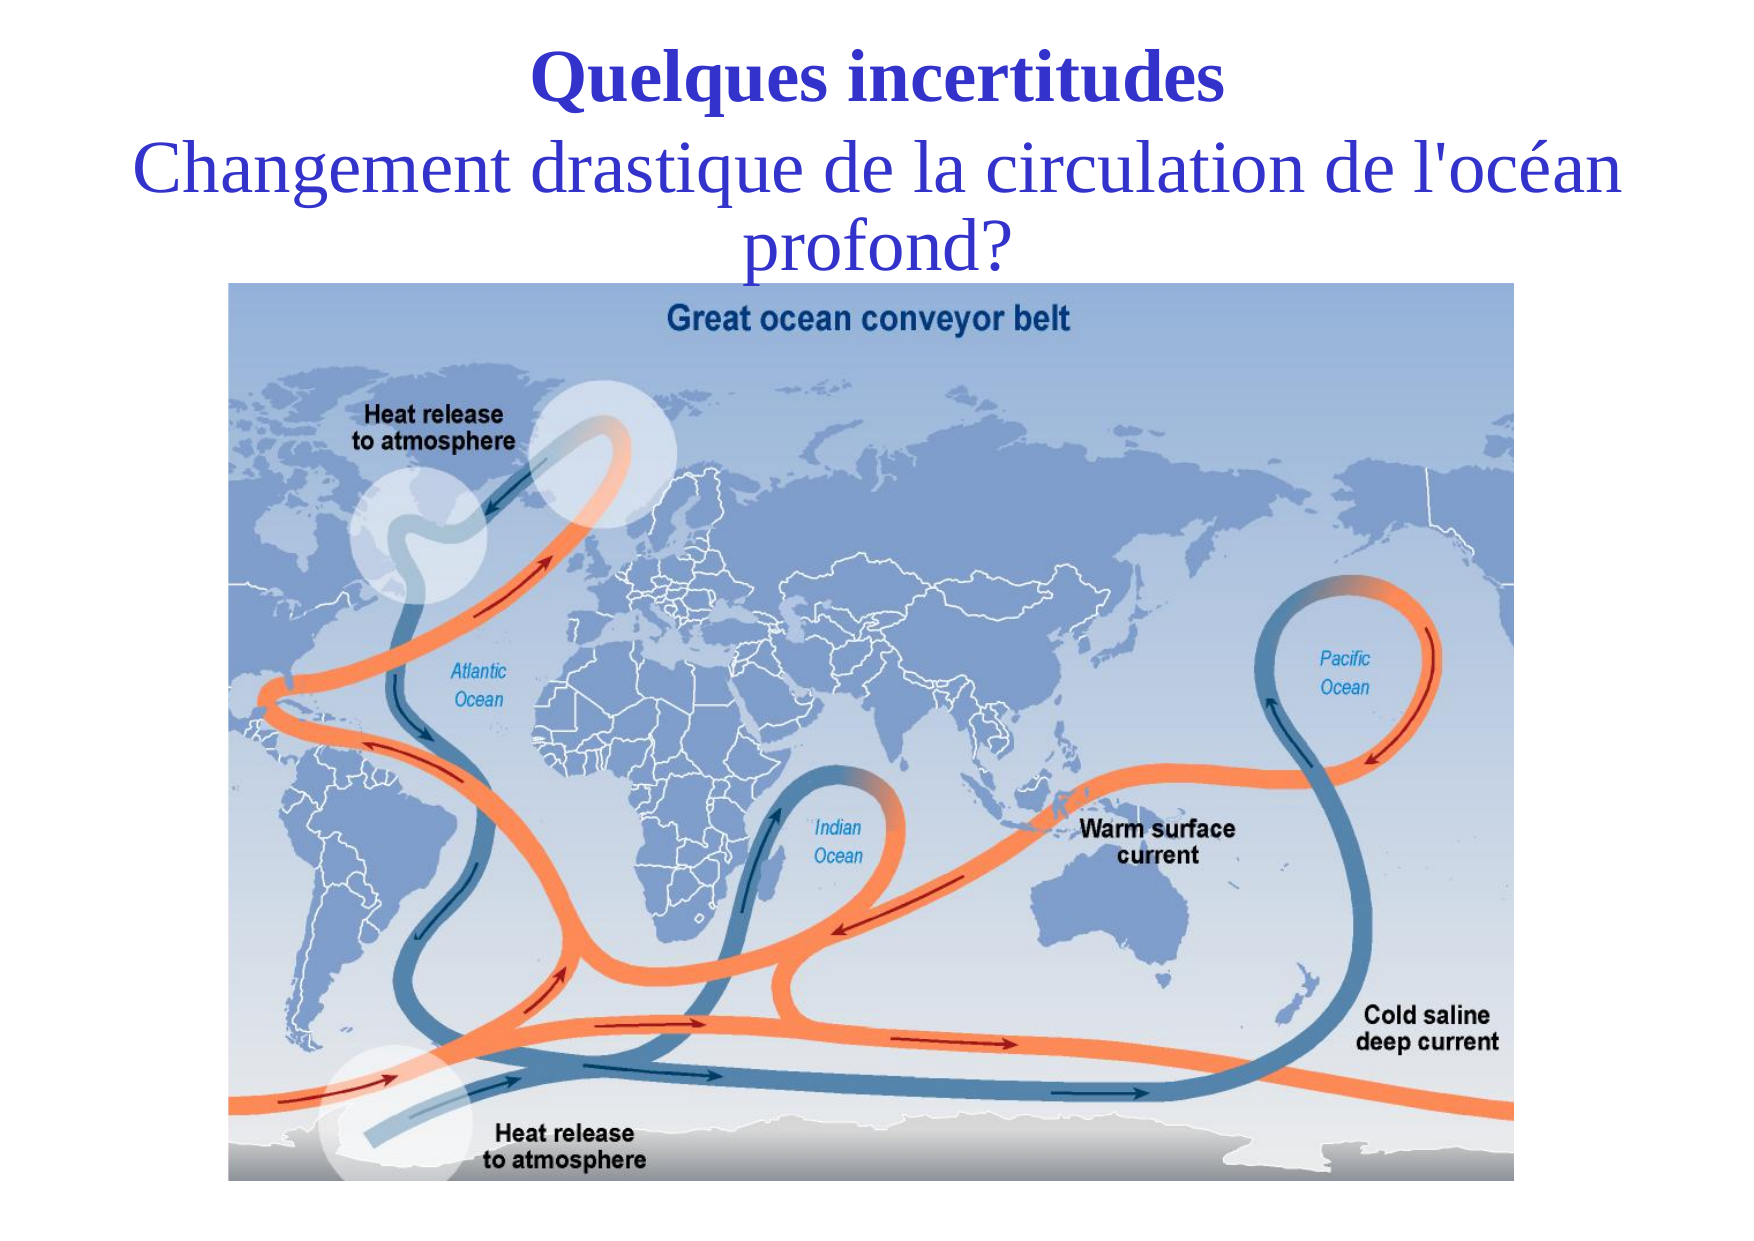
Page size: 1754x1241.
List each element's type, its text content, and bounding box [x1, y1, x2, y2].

title Quelques incertitudes [114, 12, 1642, 144]
text_box Changement drastique de la circulation de l'océan profond? [115, 144, 1642, 294]
picture [228, 294, 1514, 1181]
